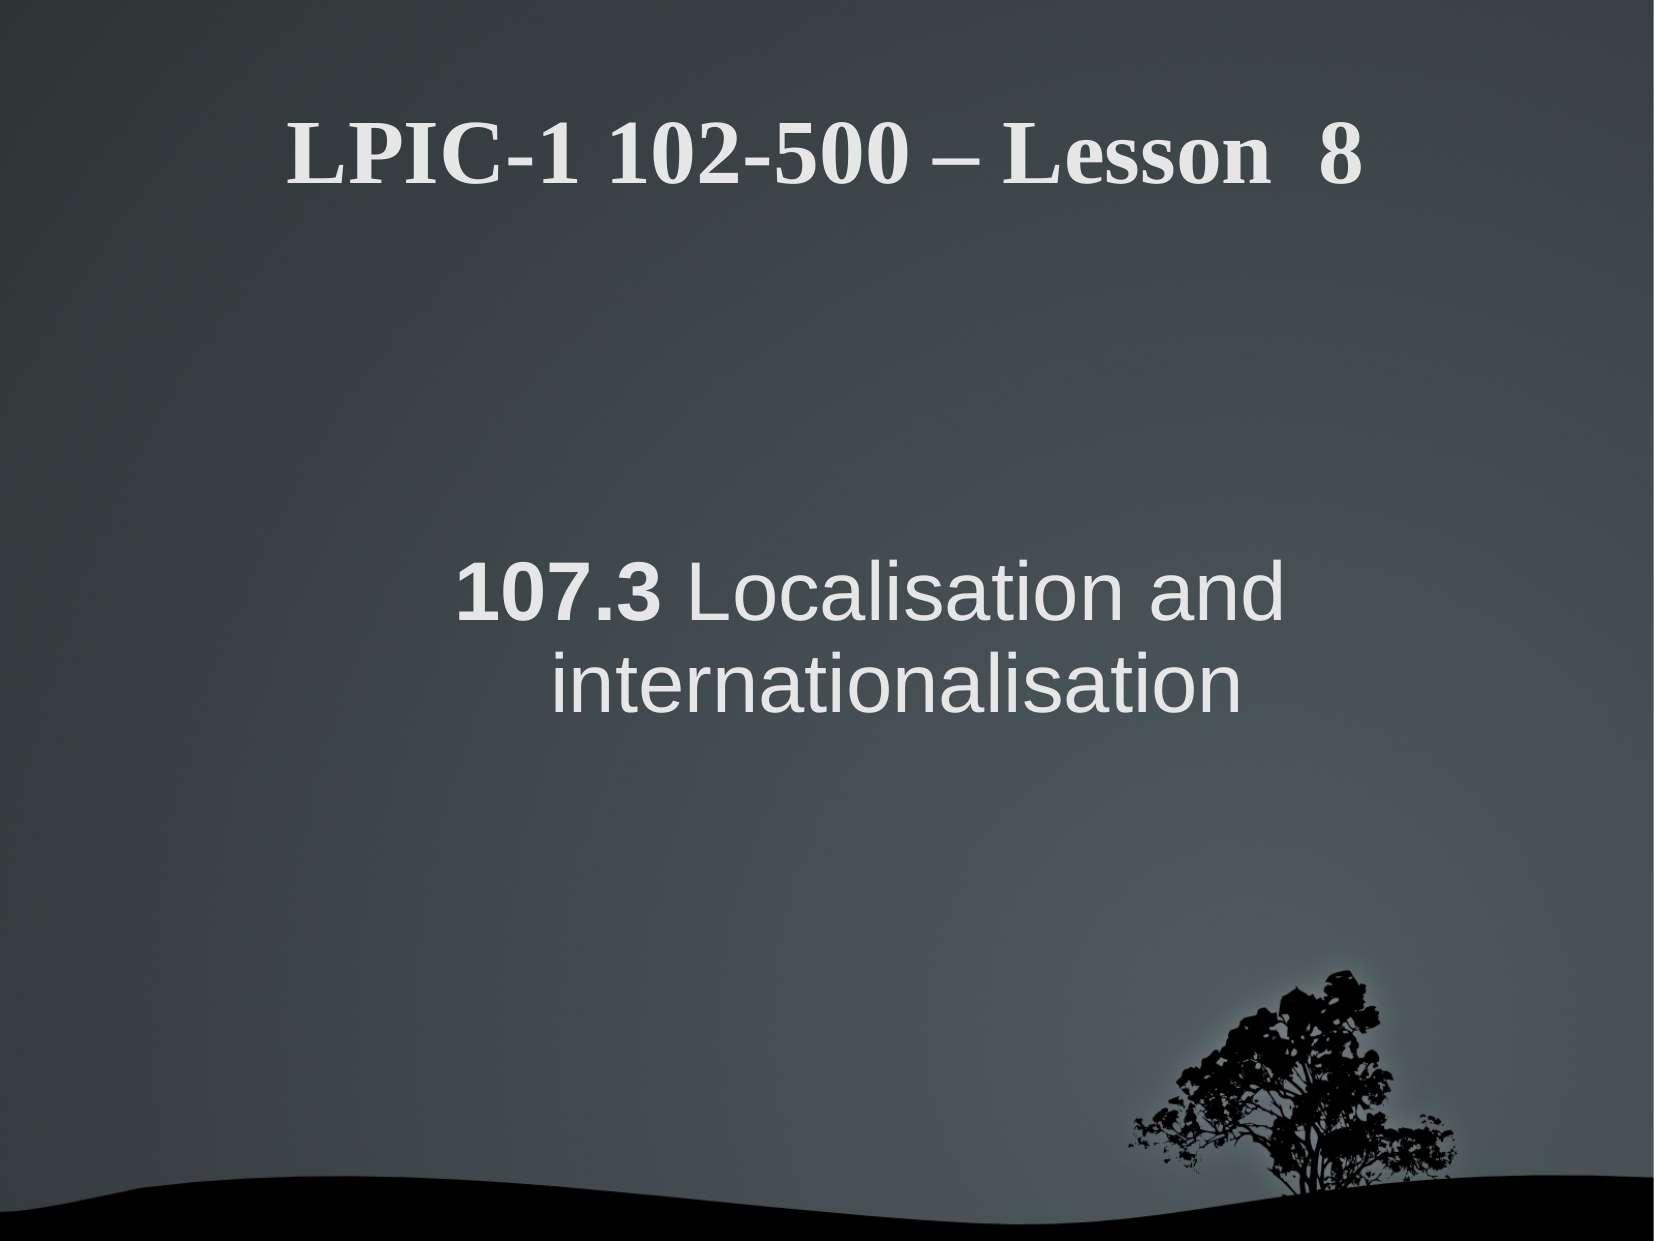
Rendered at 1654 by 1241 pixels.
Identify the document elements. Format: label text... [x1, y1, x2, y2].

list 107.3 Localisation and internationalisation [82, 290, 1571, 1109]
title LPIC-1 102-500 – Lesson 8 [82, 49, 1571, 257]
picture [0, 0, 1654, 1241]
